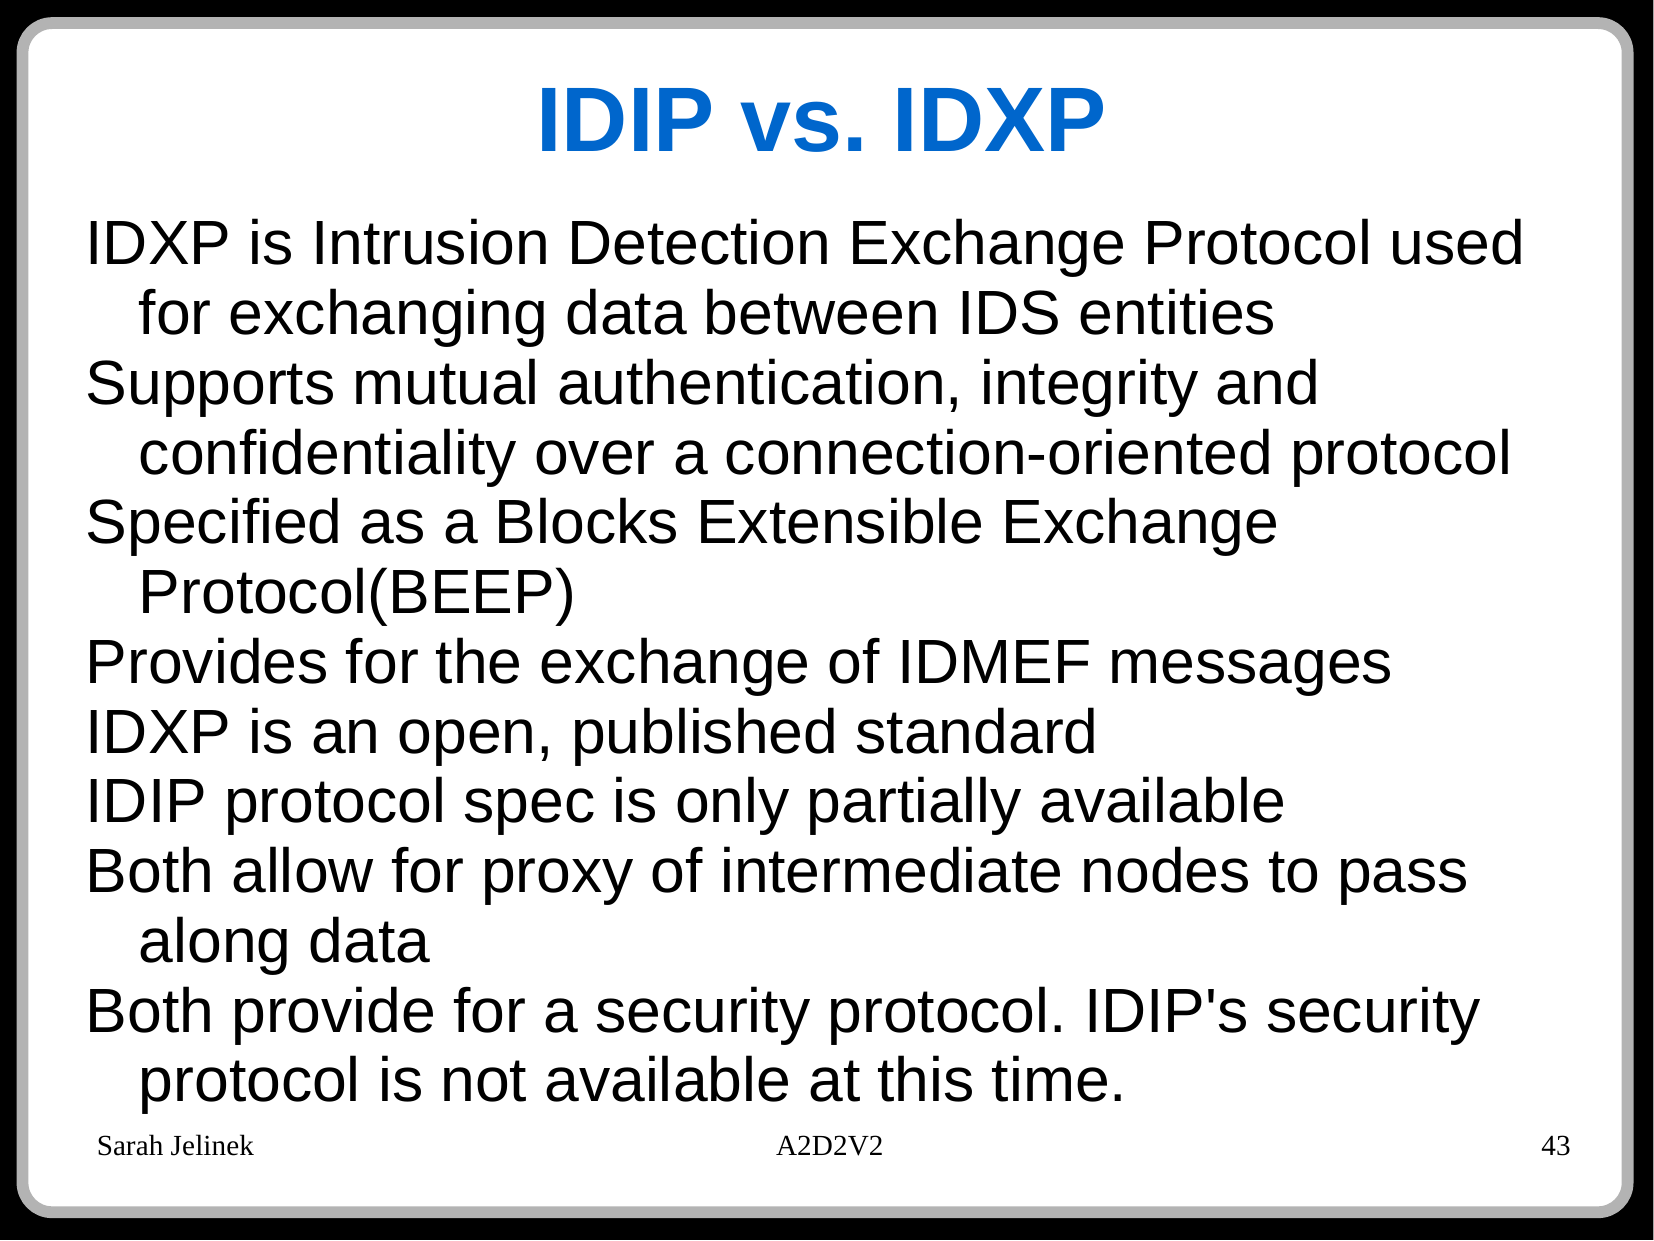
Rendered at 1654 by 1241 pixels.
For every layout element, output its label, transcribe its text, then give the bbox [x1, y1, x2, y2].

list IDXP is Intrusion Detection Exchange Protocol used for exchanging data between IDS entities Supports mutual authentication, integrity and confidentiality over a connection-oriented protocol Specified as a Blocks Extensible Exchange Protocol(BEEP) Provides for the exchange of IDMEF messages IDXP is an open, published standard IDIP protocol spec is only partially available Both allow for proxy of intermediate nodes to pass along data Both provide for a security protocol. IDIP's security protocol is not available at this time. [68, 208, 1587, 1116]
title IDIP vs. IDXP [67, 56, 1577, 185]
